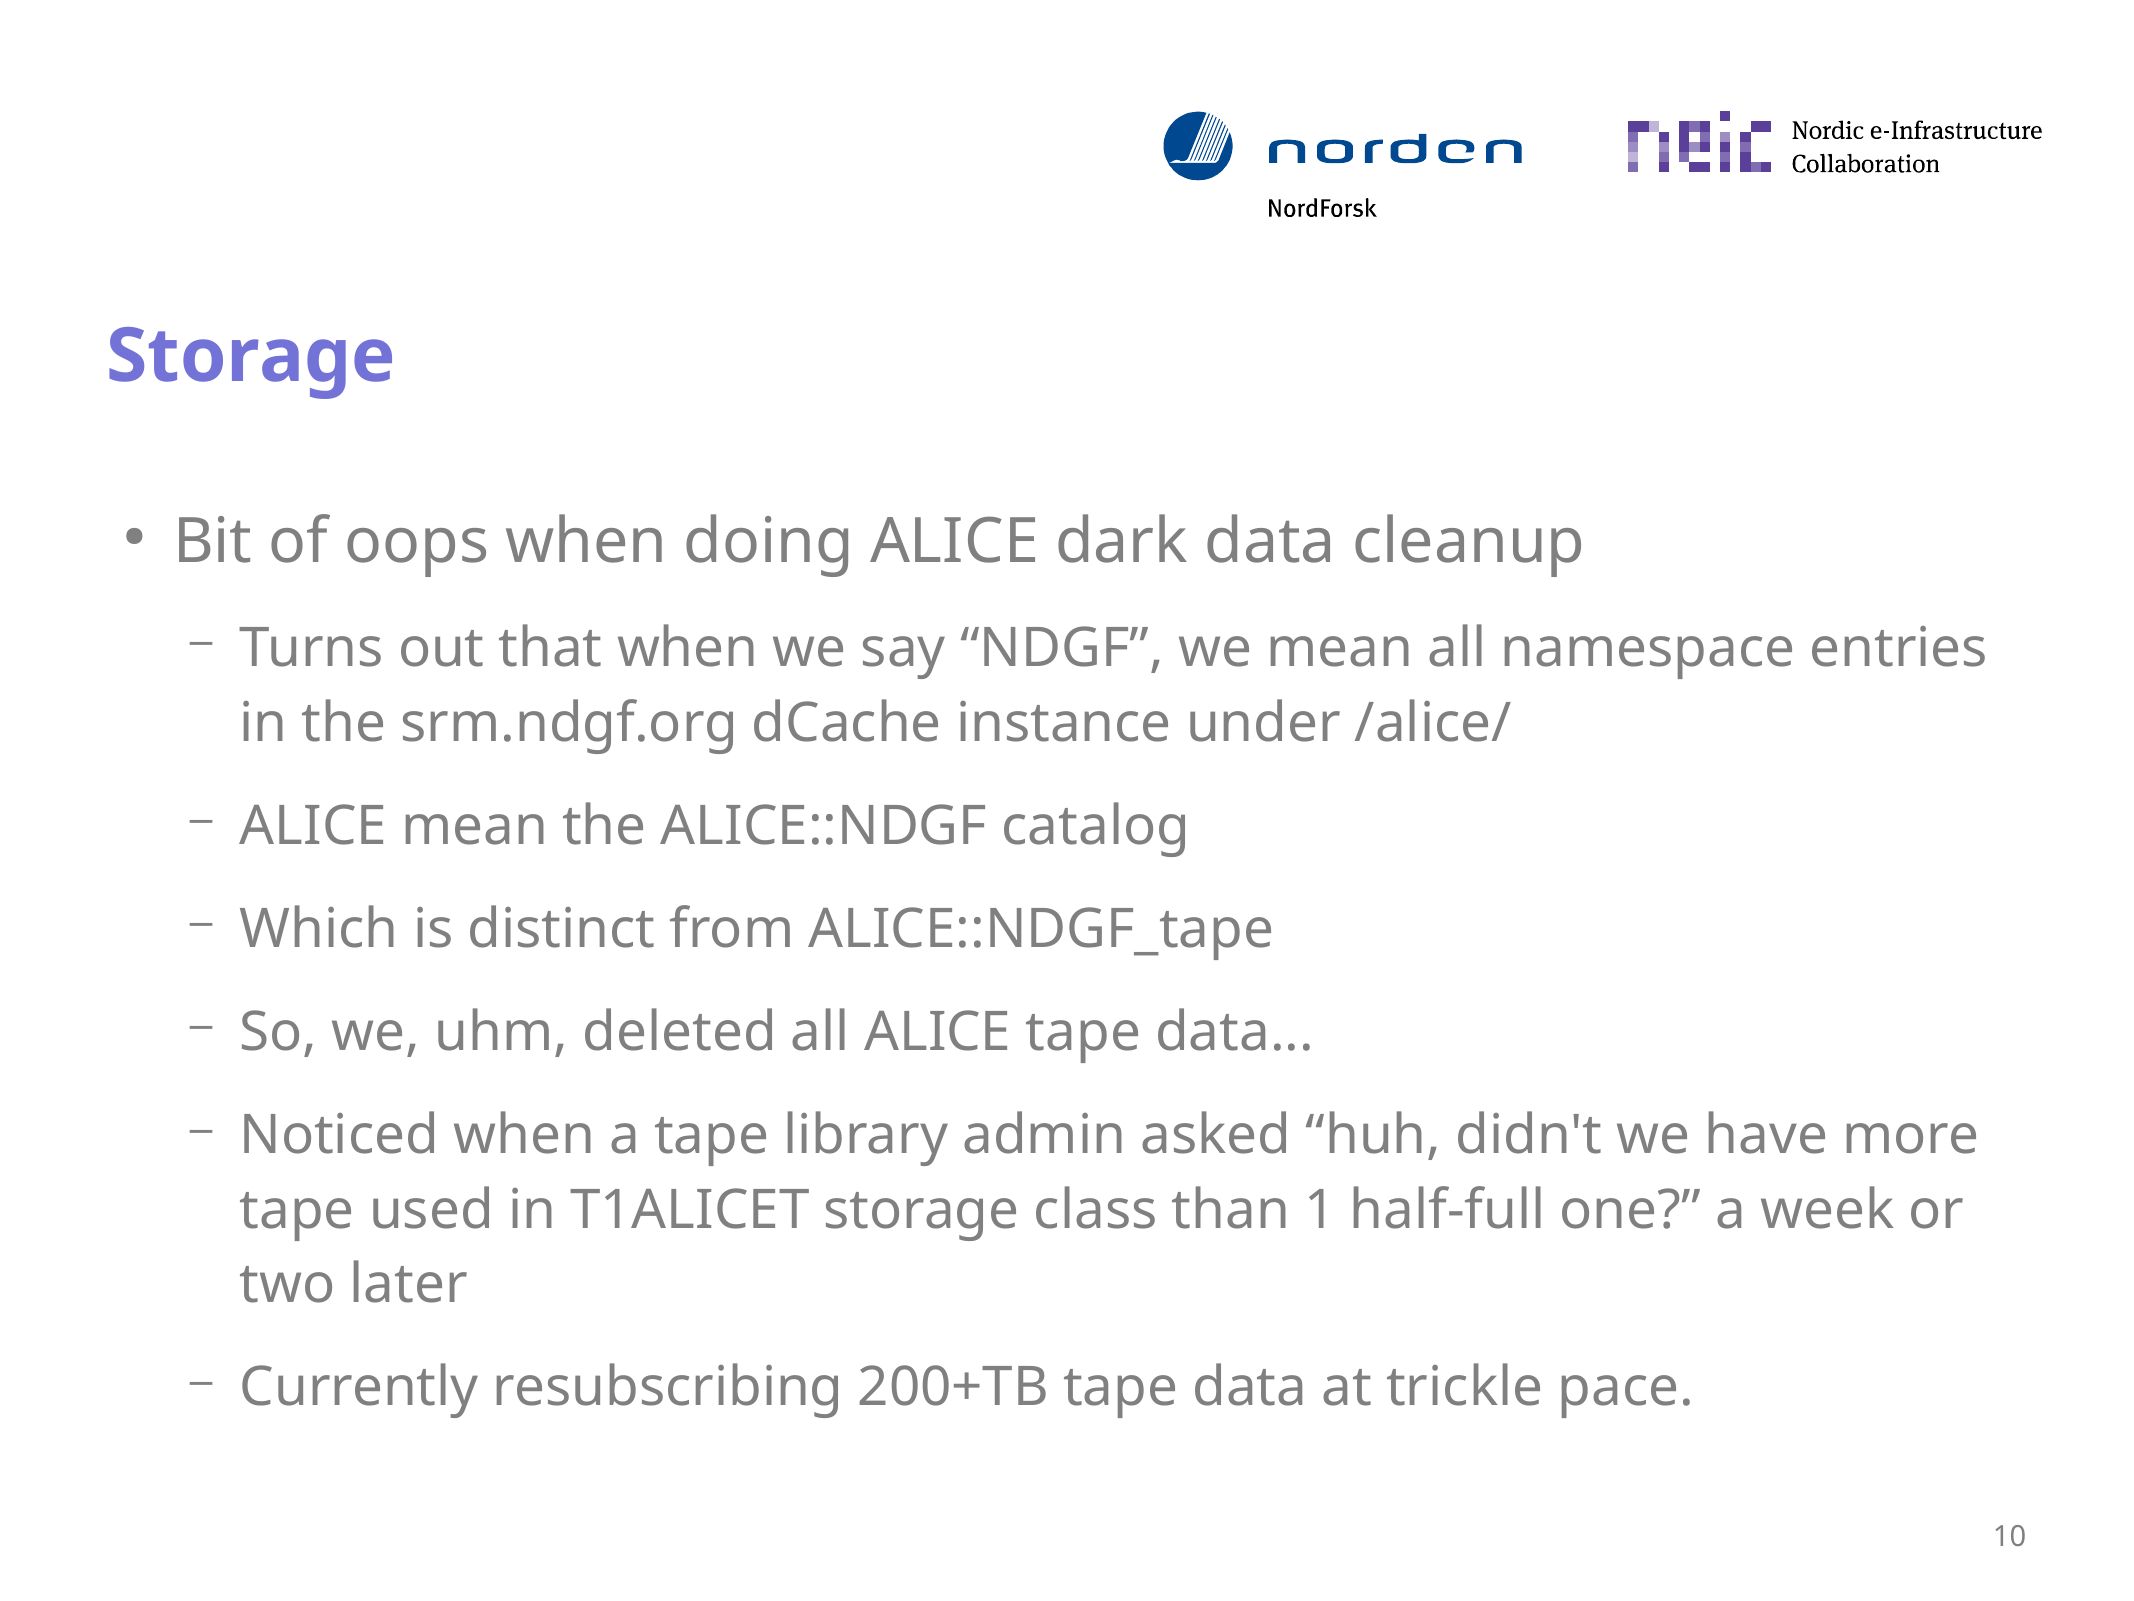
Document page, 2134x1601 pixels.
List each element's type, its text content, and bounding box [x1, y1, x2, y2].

list Bit of oops when doing ALICE dark data cleanup Turns out that when we say “NDGF”, we mean all namespace entries in the srm.ndgf.org dCache instance under /alice/ ALICE mean the ALICE::NDGF catalog Which is distinct from ALICE::NDGF_tape So, we, uhm, deleted all ALICE tape data... Noticed when a tape library admin asked “huh, didn't we have more tape used in T1ALICET storage class than 1 half-full one?” a week or two later Currently resubscribing 200+TB tape data at trickle pace. [106, 495, 2027, 1424]
title Storage [106, 262, 2027, 444]
